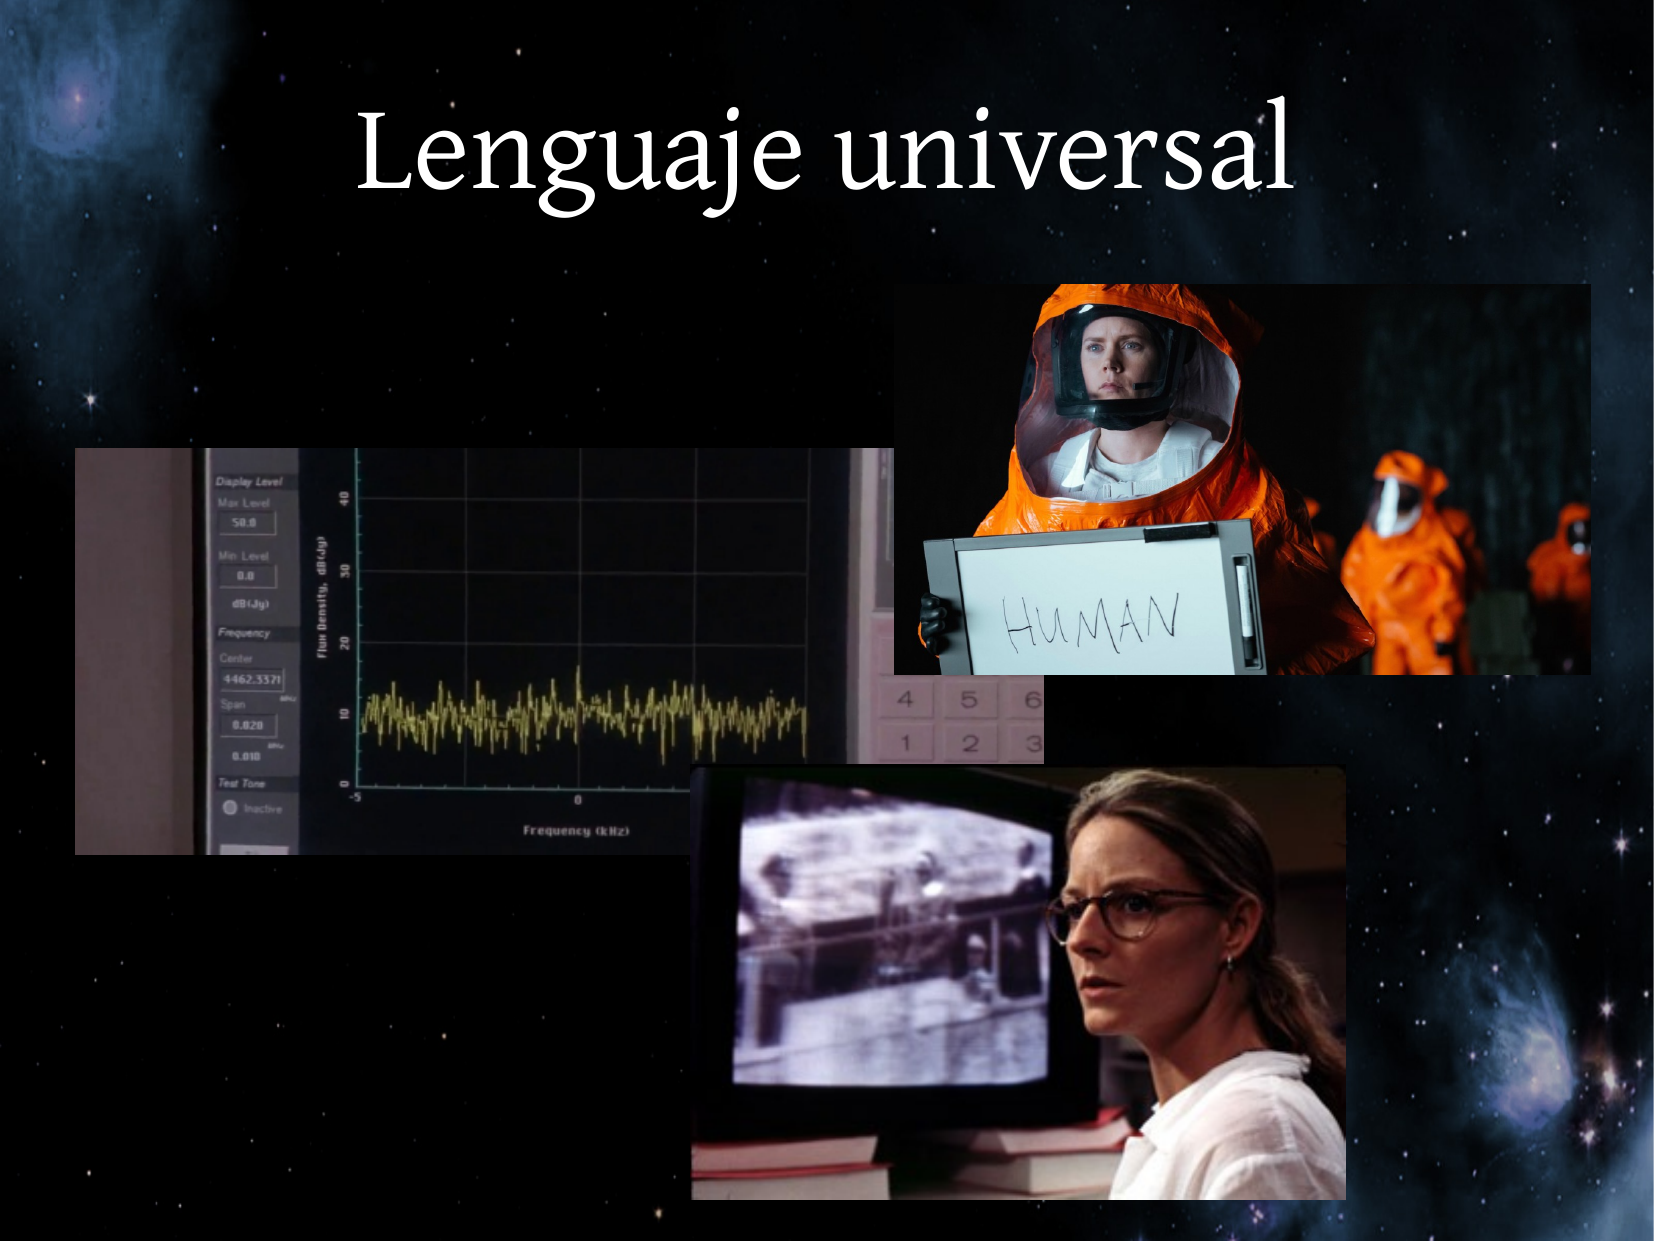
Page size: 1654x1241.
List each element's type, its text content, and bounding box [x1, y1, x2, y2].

picture [0, 0, 1654, 1241]
title Lenguaje universal [82, 49, 1571, 257]
